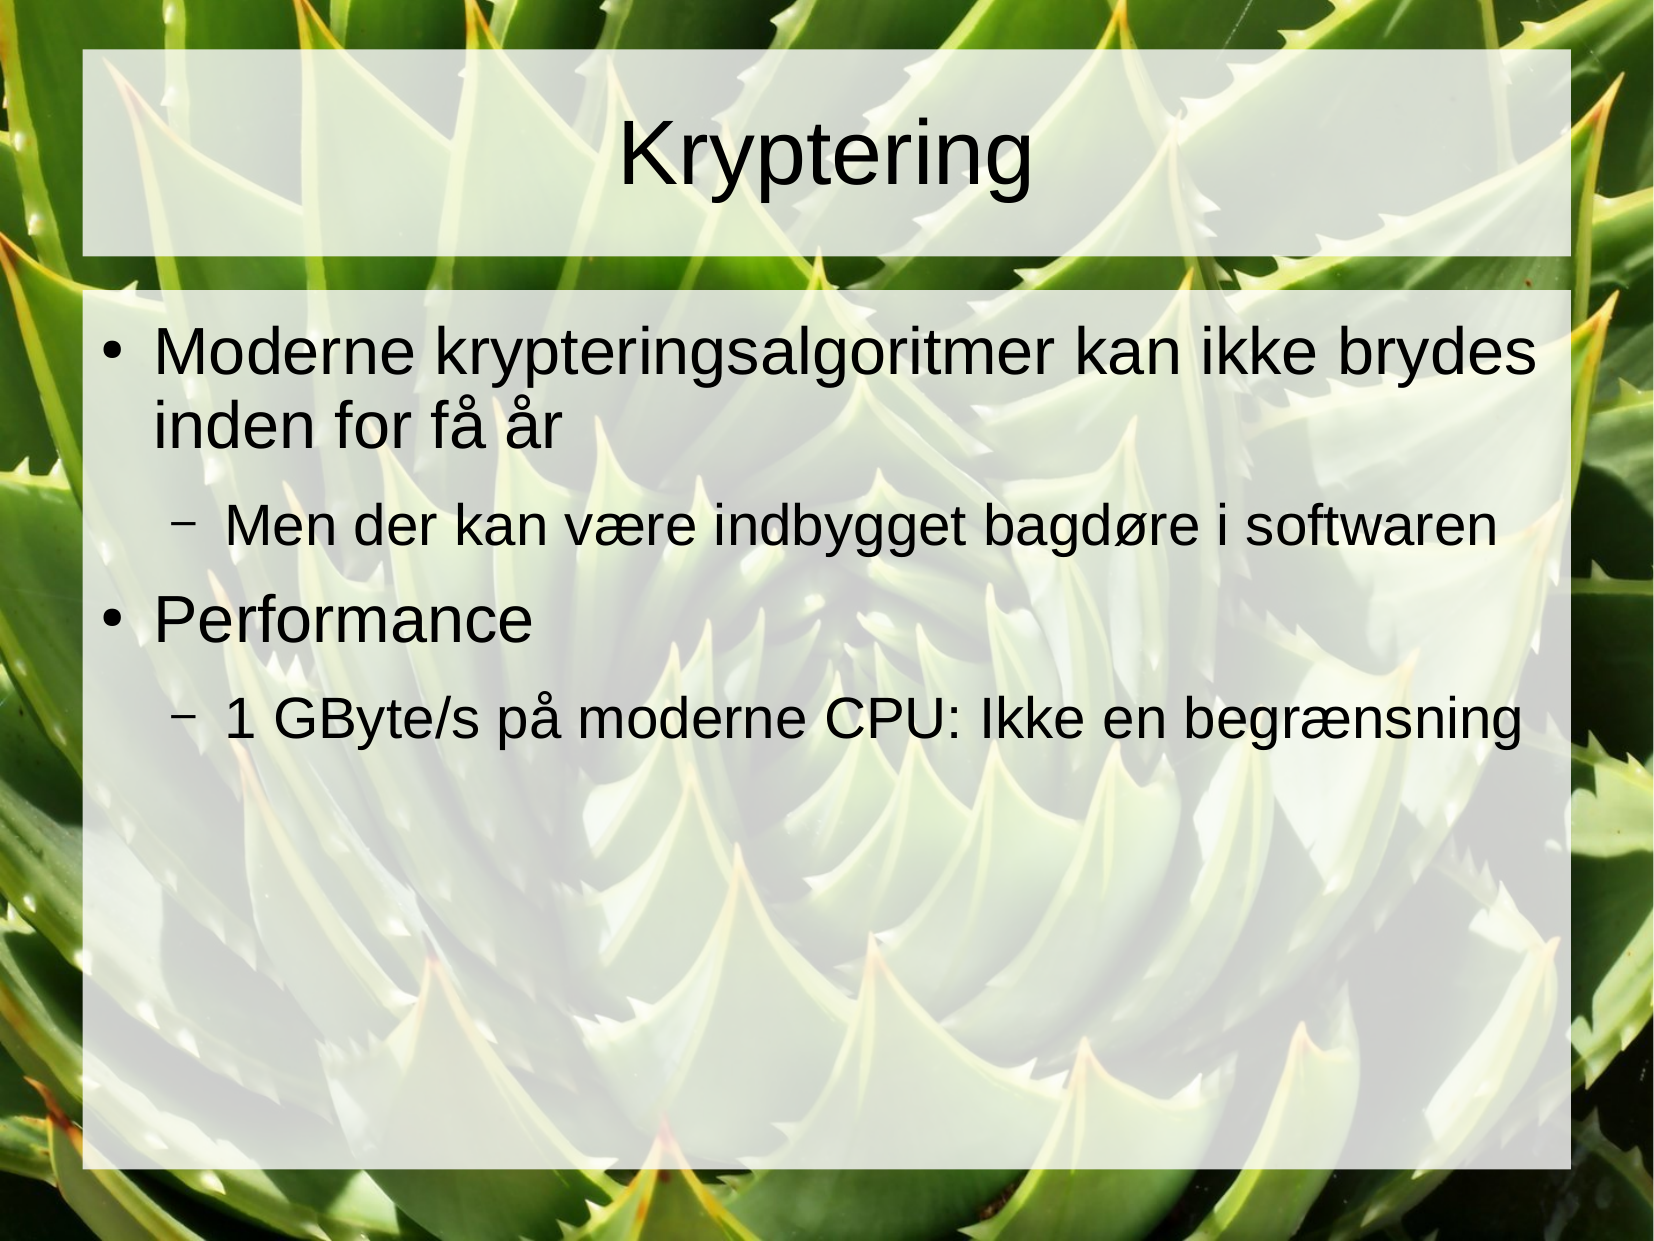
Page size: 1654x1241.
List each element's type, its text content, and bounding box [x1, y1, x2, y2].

title Kryptering [82, 49, 1571, 257]
picture [0, 0, 1654, 1241]
list Moderne krypteringsalgoritmer kan ikke brydes inden for få år Men der kan være indbygget bagdøre i softwaren Performance 1 GByte/s på moderne CPU: Ikke en begrænsning [82, 290, 1571, 1170]
